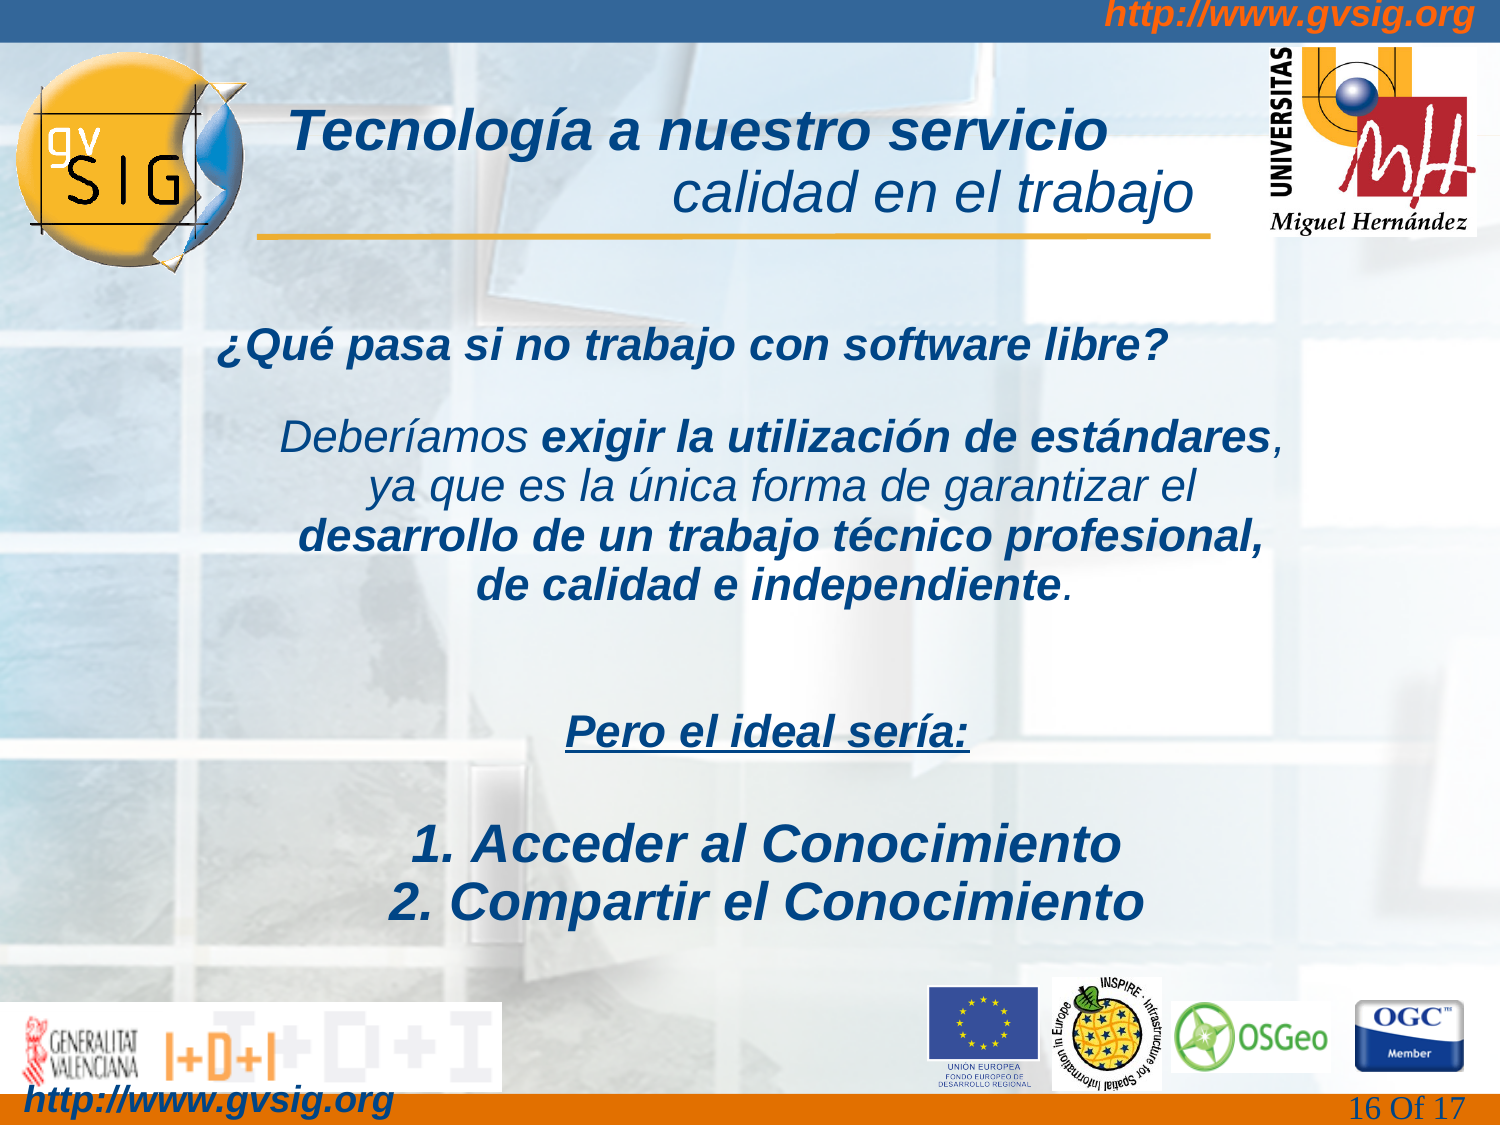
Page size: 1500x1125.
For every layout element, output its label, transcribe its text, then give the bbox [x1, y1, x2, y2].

picture [1171, 1001, 1331, 1073]
picture [1052, 995, 1162, 1091]
text_box ¿Qué pasa si no trabajo con software libre? [147, 320, 1241, 404]
picture [1269, 47, 1477, 237]
picture [11, 49, 249, 276]
picture [927, 995, 1040, 1087]
text_box Tecnología a nuestro servicio calidad en el trabajo [271, 92, 1211, 236]
picture [1355, 1000, 1464, 1072]
text_box Deberíamos exigir la utilización de estándares, ya que es la única forma de garantizar el desarrollo de un trabajo técnico profesional, de calidad e independiente. [265, 413, 1300, 613]
picture [0, 1002, 502, 1094]
text_box Pero el ideal sería: 1. Acceder al Conocimiento 2. Compartir el Conocimiento [177, 708, 1359, 995]
